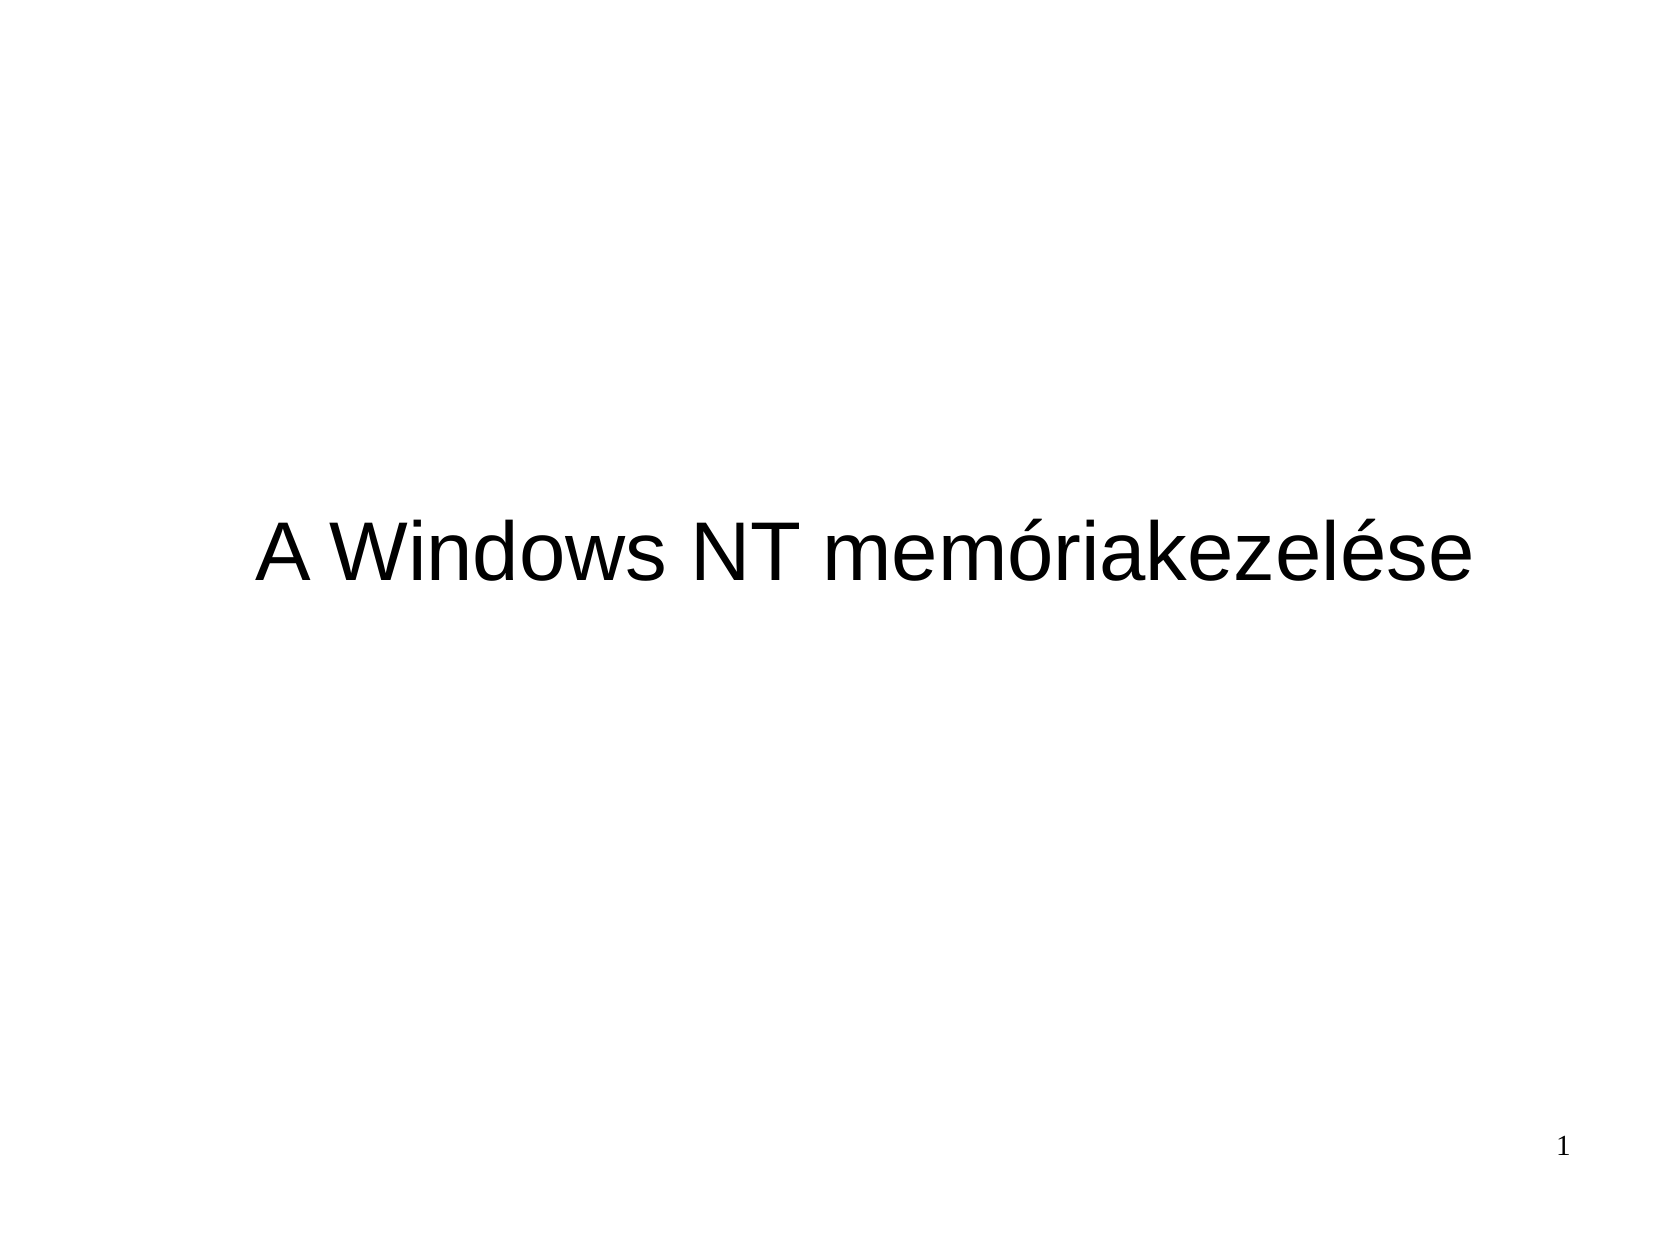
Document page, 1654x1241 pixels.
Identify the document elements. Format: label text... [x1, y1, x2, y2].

subtitle A Windows NT memóriakezelése [162, 489, 1569, 655]
